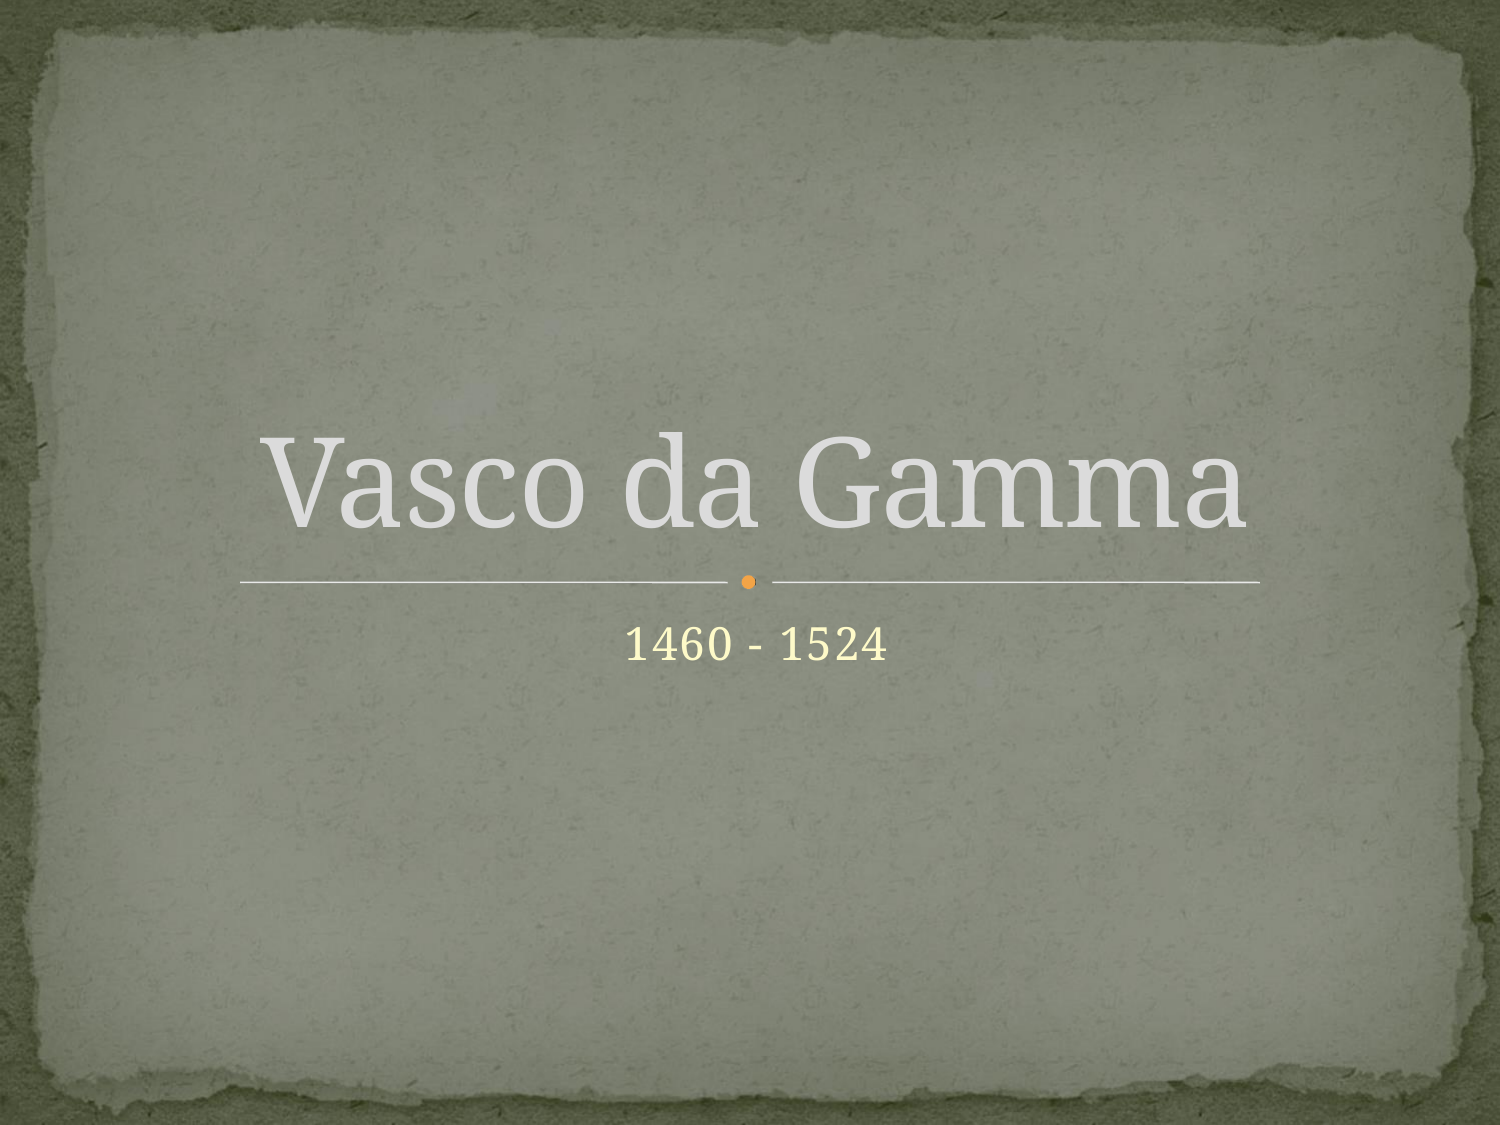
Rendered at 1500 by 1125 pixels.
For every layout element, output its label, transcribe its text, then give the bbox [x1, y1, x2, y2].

picture [0, 0, 1500, 1125]
subtitle 1460 - 1524 [75, 607, 1438, 795]
title Vasco da Gamma [75, 235, 1438, 561]
